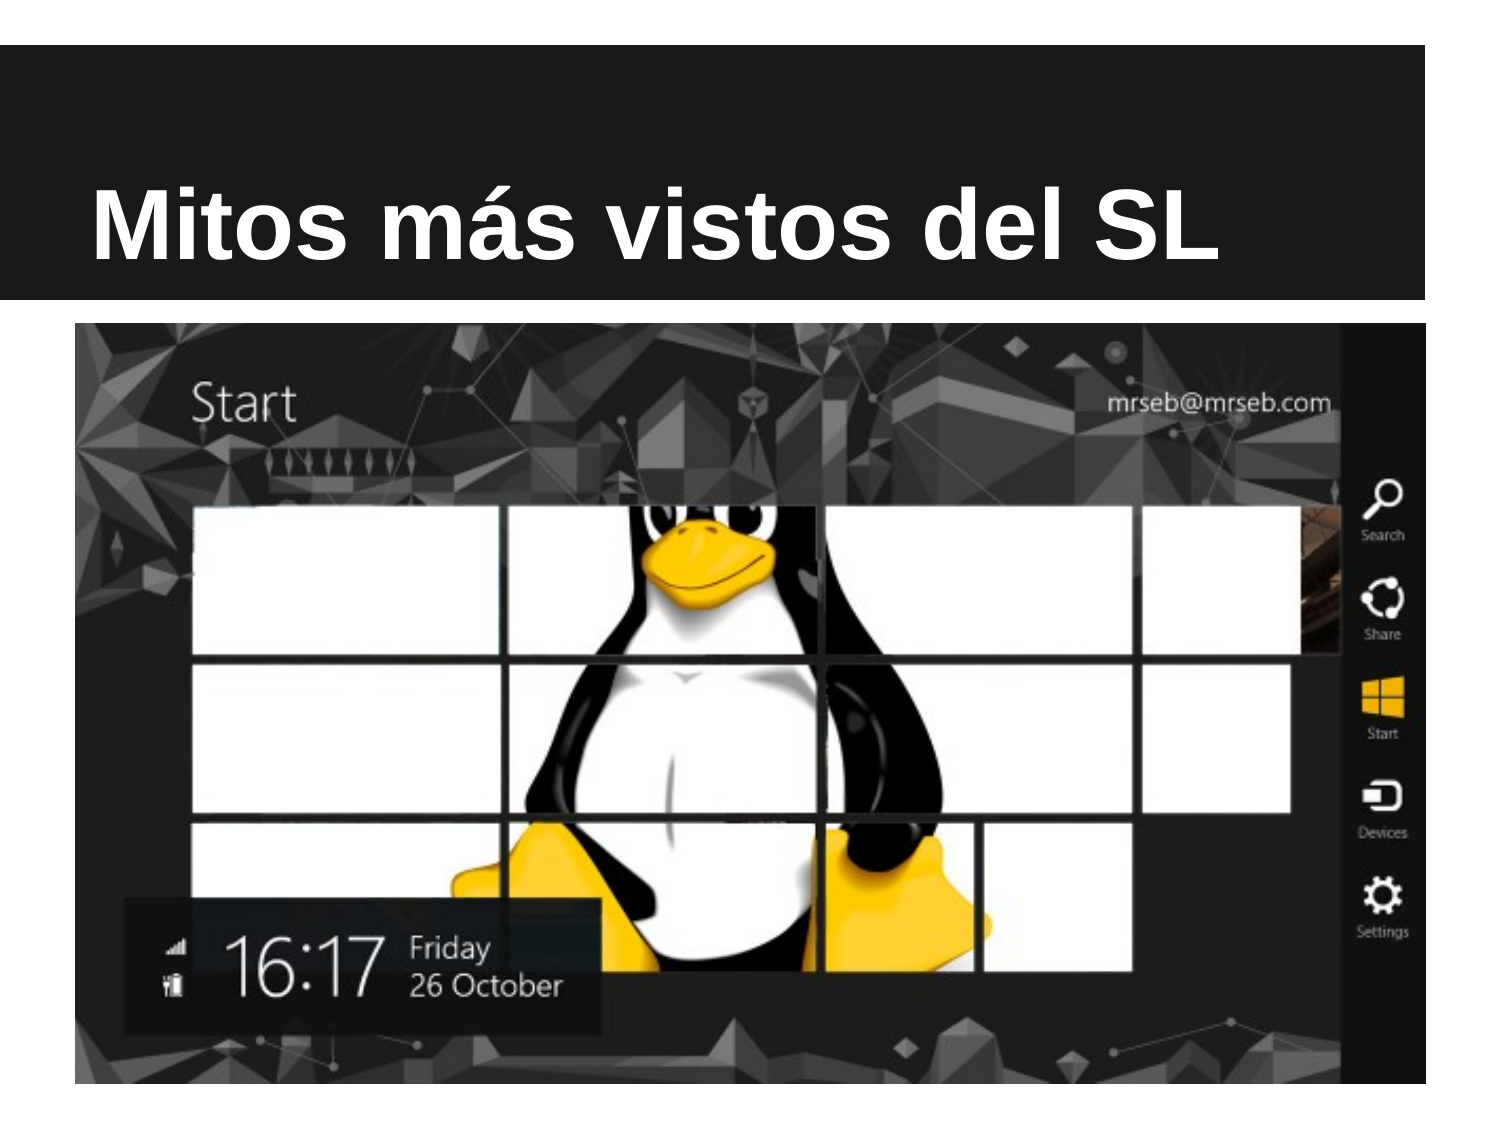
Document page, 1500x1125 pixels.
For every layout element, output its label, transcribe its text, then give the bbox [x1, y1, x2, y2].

title Mitos más vistos del SL [75, 45, 1426, 295]
picture [75, 323, 1426, 1084]
